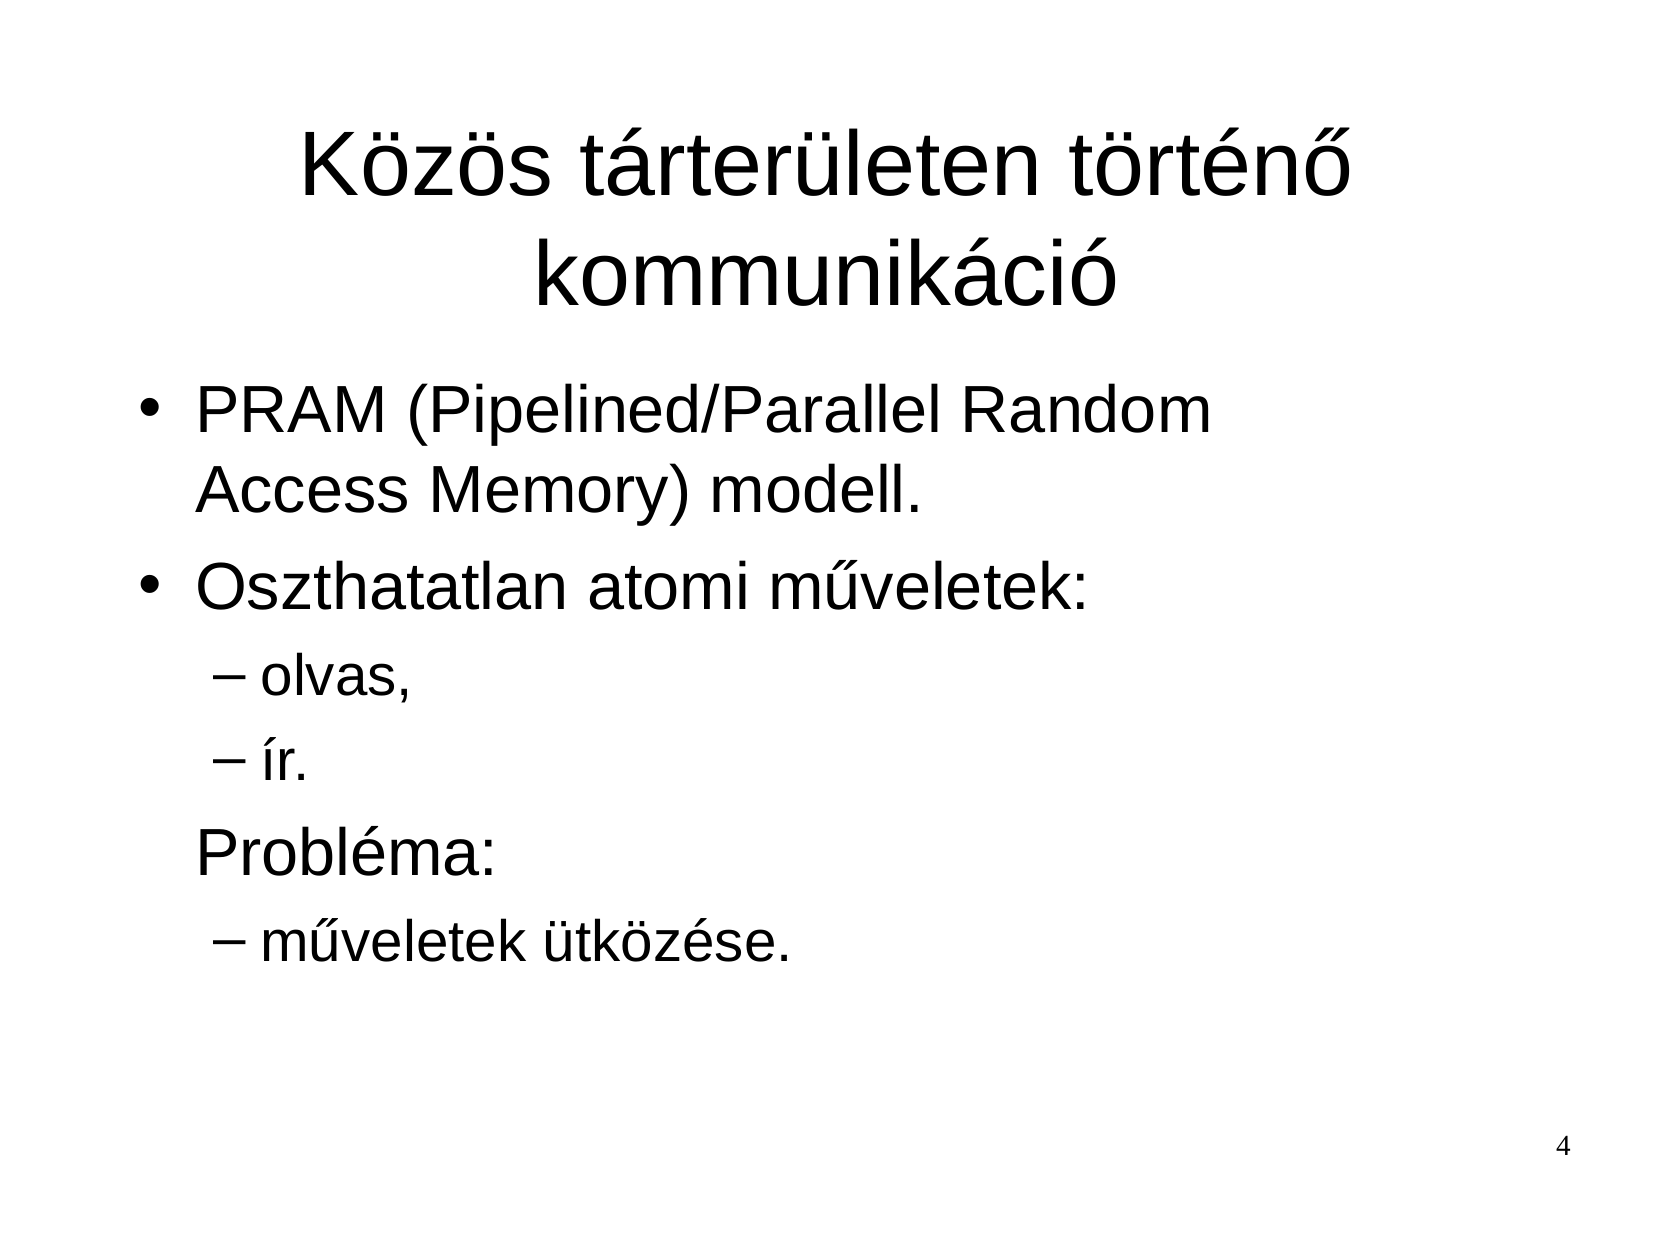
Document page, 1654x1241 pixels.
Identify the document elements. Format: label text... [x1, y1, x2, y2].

list PRAM (Pipelined/Parallel Random Access Memory) modell. Oszthatatlan atomi műveletek: olvas, ír. Probléma: műveletek ütközése. [124, 358, 1530, 1103]
title Közös tárterületen történő kommunikáció [124, 110, 1530, 317]
